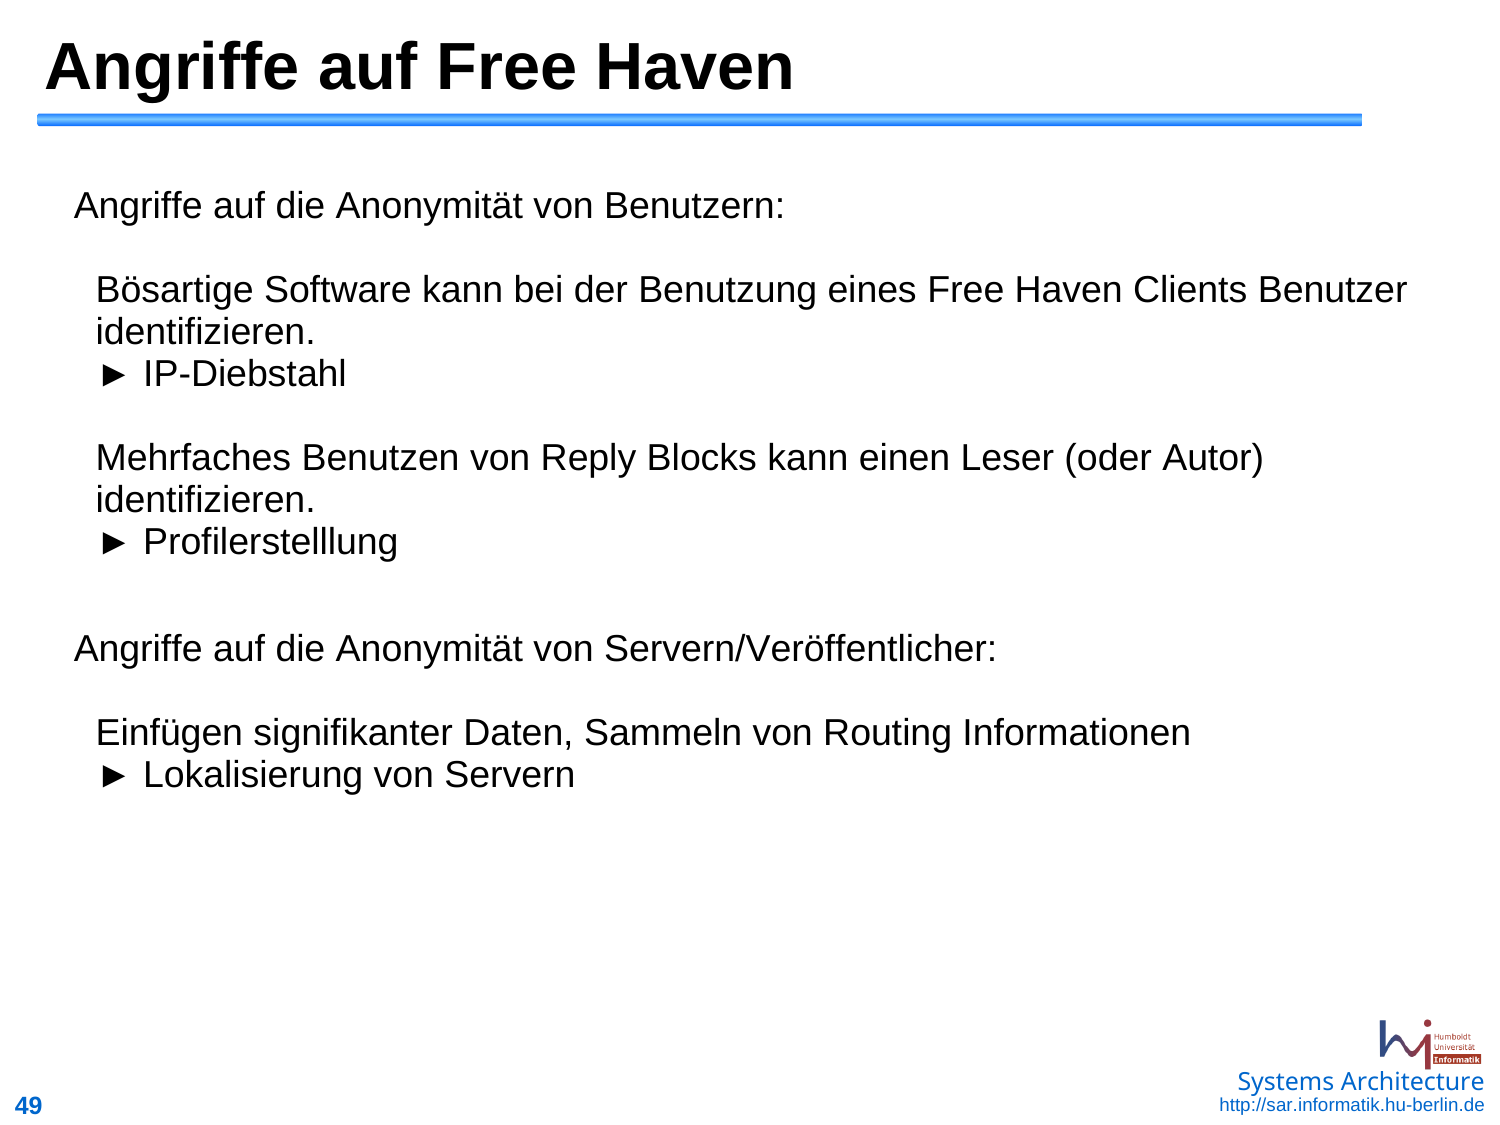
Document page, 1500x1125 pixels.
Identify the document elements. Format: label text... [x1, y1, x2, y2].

title Angriffe auf Free Haven [29, 20, 1500, 114]
picture [1376, 1016, 1483, 1071]
text_box Angriffe auf die Anonymität von Benutzern: Bösartige Software kann bei der Benutzung eines Free Haven Clients Benutzer identifizieren. ► IP-Diebstahl Mehrfaches Benutzen von Reply Blocks kann einen Leser (oder Autor) identifizieren. ► Profilerstelllung [59, 177, 1433, 571]
text_box Angriffe auf die Anonymität von Servern/Veröffentlicher: Einfügen signifikanter Daten, Sammeln von Routing Informationen ► Lokalisierung von Servern [59, 620, 1207, 804]
